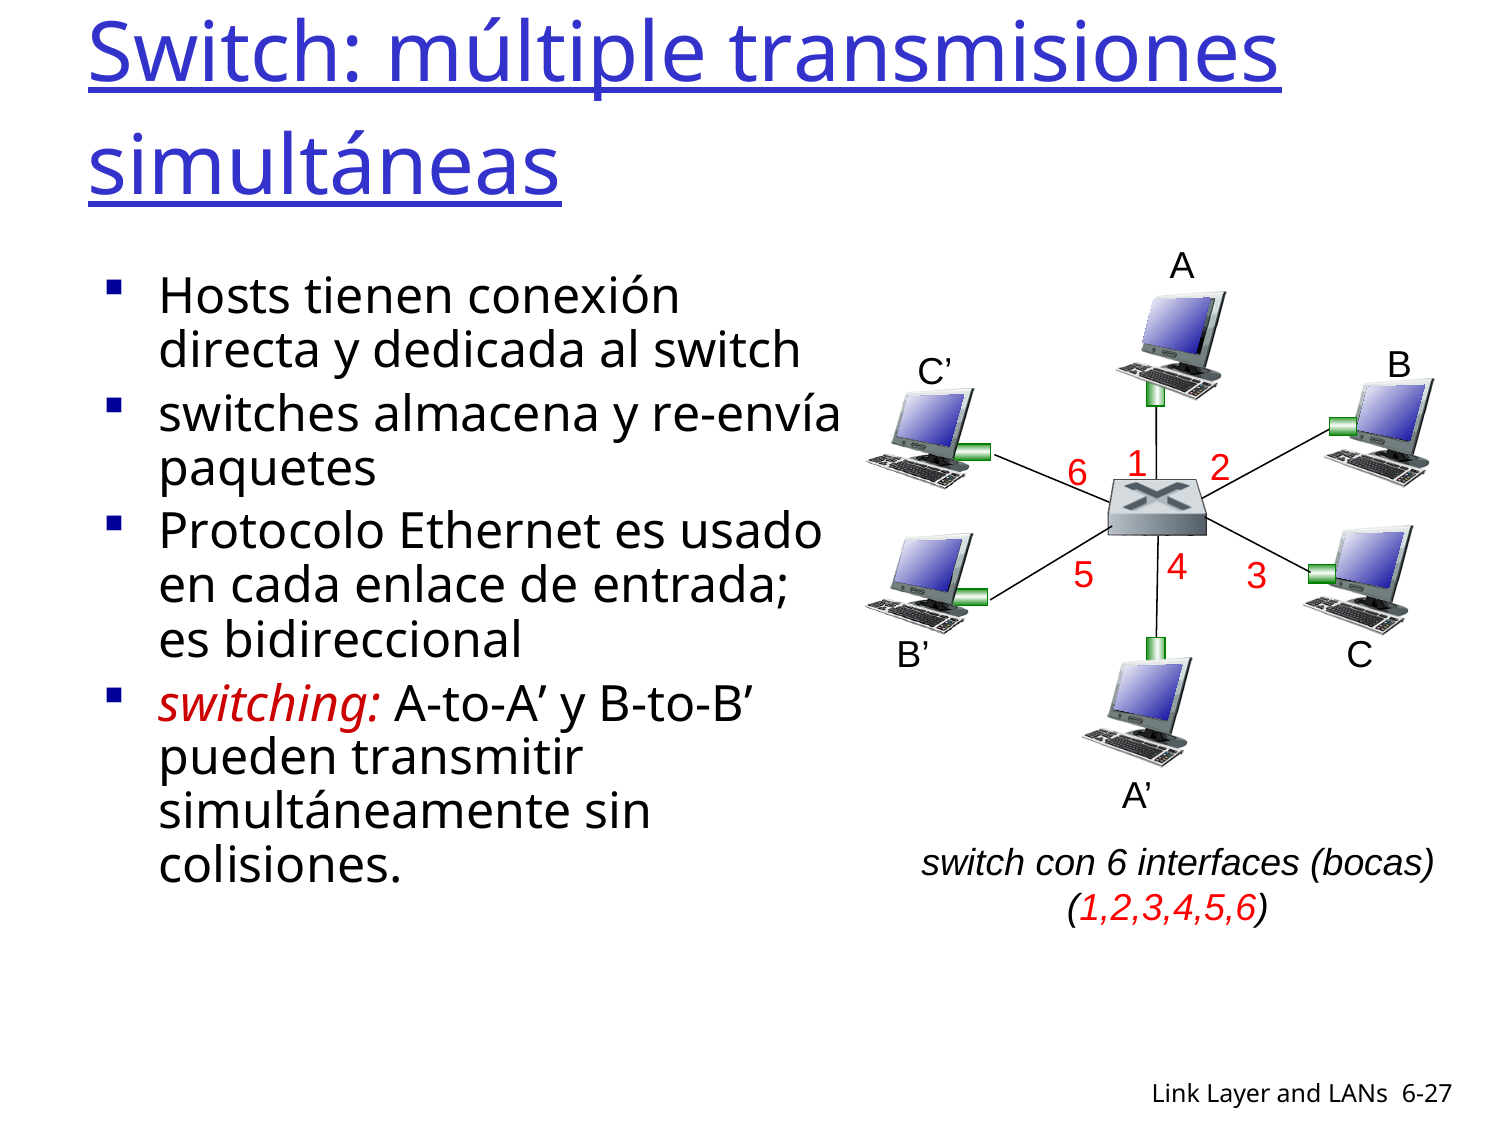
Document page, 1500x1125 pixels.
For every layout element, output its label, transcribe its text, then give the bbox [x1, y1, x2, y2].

text_box [977, 444, 991, 461]
text_box B [1393, 365, 1405, 373]
text_box B’ [903, 655, 915, 664]
text_box A’ [1107, 775, 1168, 824]
text_box 5 [1058, 542, 1109, 603]
text_box B [1393, 354, 1404, 362]
text_box C’ [902, 339, 968, 383]
picture [1275, 520, 1416, 643]
text_box [1146, 637, 1165, 652]
picture [1296, 373, 1437, 495]
text_box 1 [1112, 431, 1163, 492]
picture [1054, 652, 1195, 775]
text_box [1329, 384, 1425, 441]
text_box [897, 394, 965, 447]
text_box B [1372, 332, 1427, 373]
text_box [976, 589, 988, 606]
text_box [1114, 664, 1183, 721]
list Hosts tienen conexión directa y dedicada al switch switches almacena y re-envía paquetes Protocolo Ethernet es usado en cada enlace de entrada; es bidireccional switching: A-to-A’ y B-to-B’ pueden transmitir simultáneamente sin colisiones. [87, 262, 863, 1025]
footer Link Layer and LANs [1045, 1069, 1404, 1110]
picture [839, 383, 977, 497]
picture [1088, 286, 1229, 408]
text_box 3 [1231, 543, 1283, 604]
text_box 2 [1195, 435, 1246, 496]
text_box 6 [1052, 440, 1105, 501]
slide_number 6-<number> [1387, 1069, 1478, 1115]
text_box [894, 539, 962, 592]
title Switch: múltiple transmisiones simultáneas [87, 11, 1363, 200]
text_box switch con 6 interfaces (bocas) (1,2,3,4,5,6) [906, 830, 1450, 936]
text_box B’ [903, 644, 914, 652]
text_box [1308, 532, 1404, 588]
text_box C [1331, 643, 1389, 683]
text_box 4 [1152, 534, 1203, 595]
text_box [1142, 297, 1211, 354]
text_box B’ [881, 642, 945, 683]
picture [1107, 479, 1207, 536]
picture [838, 528, 976, 642]
text_box A [1154, 233, 1210, 286]
